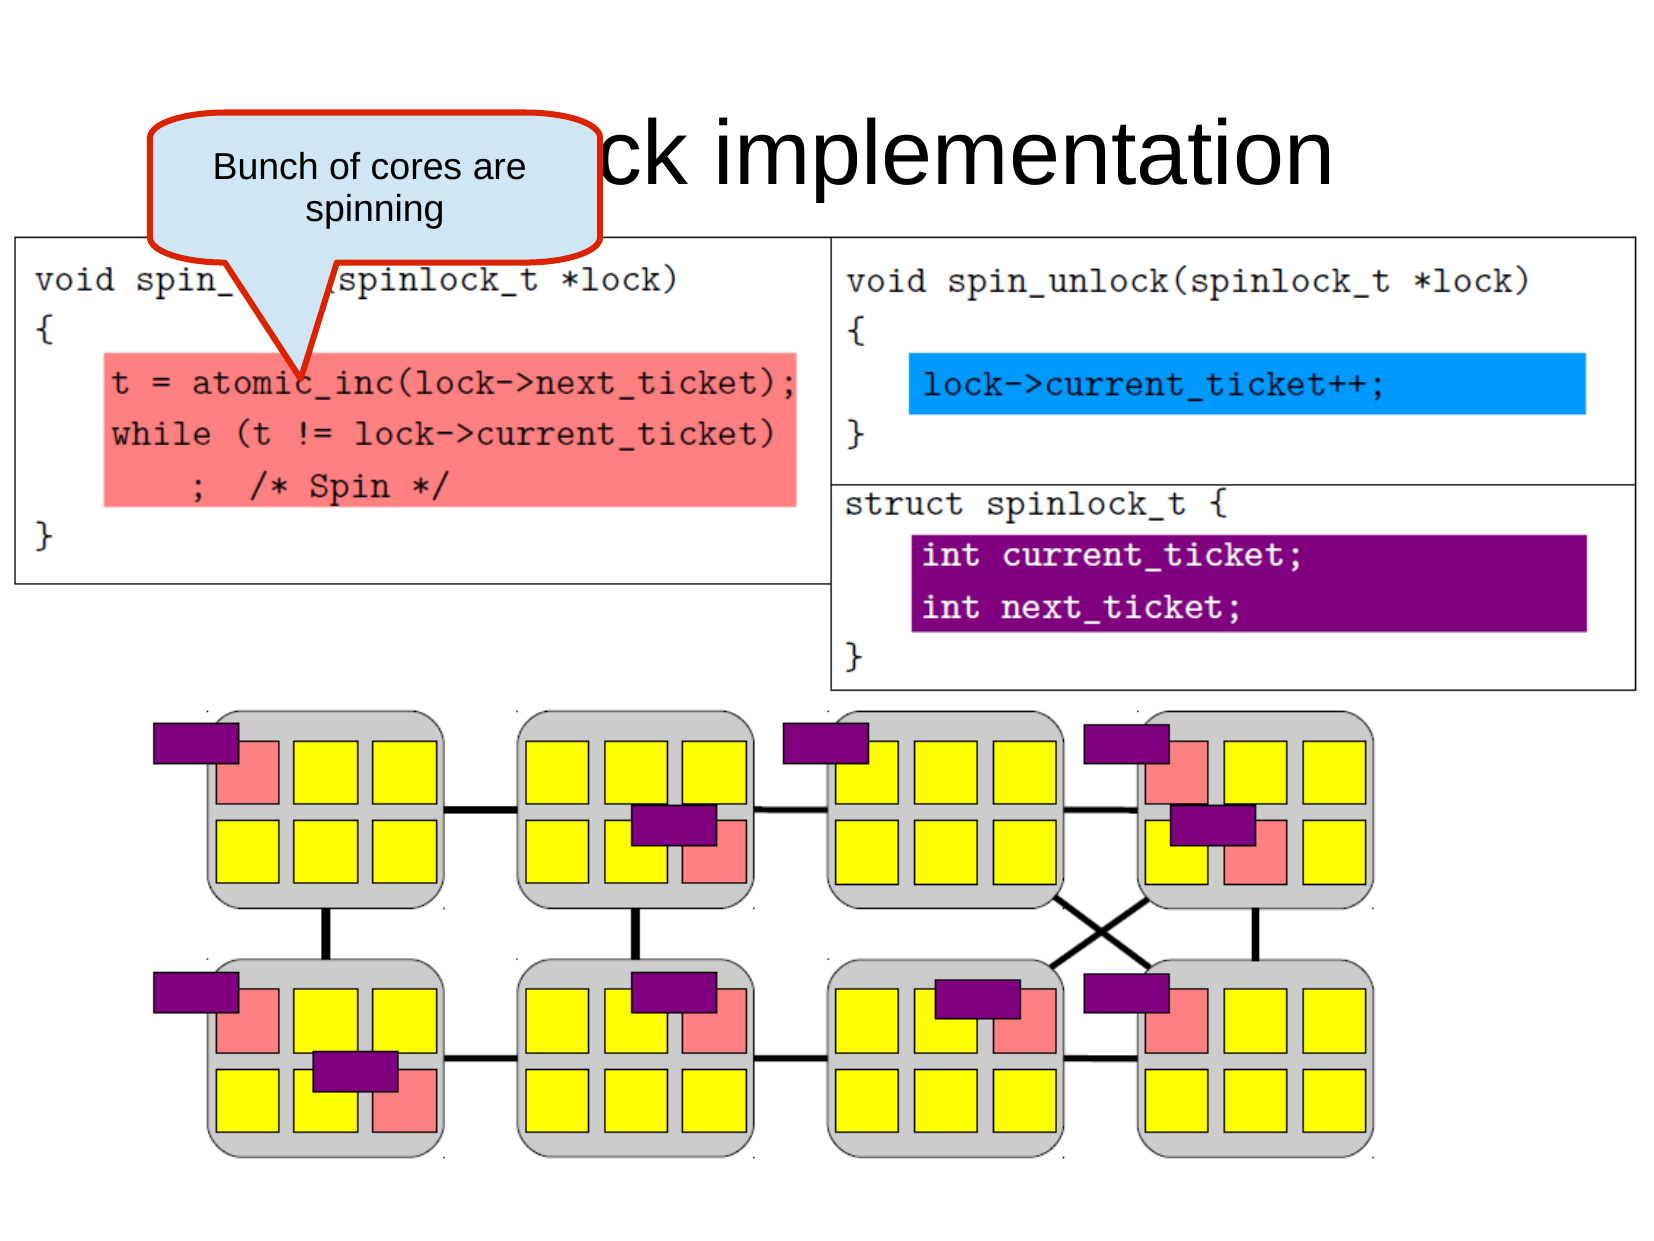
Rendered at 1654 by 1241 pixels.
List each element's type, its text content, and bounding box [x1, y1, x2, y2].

picture [0, 215, 1654, 1163]
text_box Bunch of cores are spinning [150, 112, 601, 379]
title Spin lock implementation [82, 49, 1571, 215]
